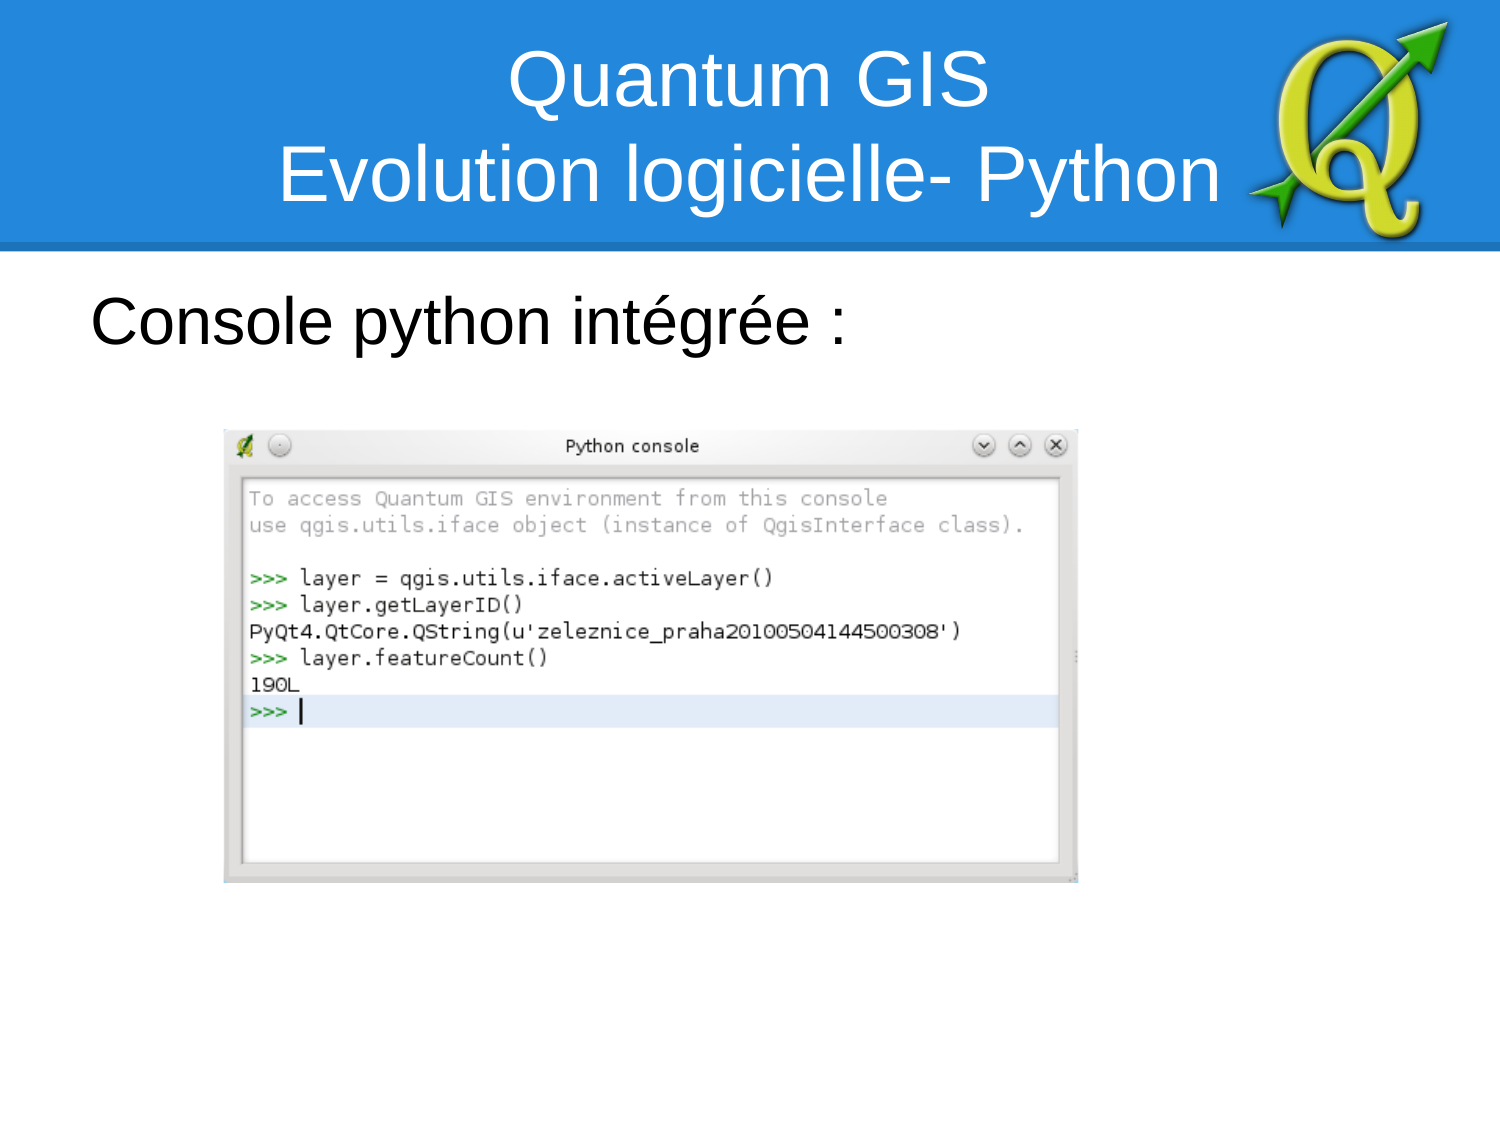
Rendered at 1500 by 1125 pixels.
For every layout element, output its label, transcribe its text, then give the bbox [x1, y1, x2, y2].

list Console python intégrée : [75, 262, 1425, 1036]
text_box [223, 429, 1079, 883]
title Quantum GIS Evolution logicielle- Python [75, 12, 1238, 233]
text_box [1238, 10, 1459, 248]
